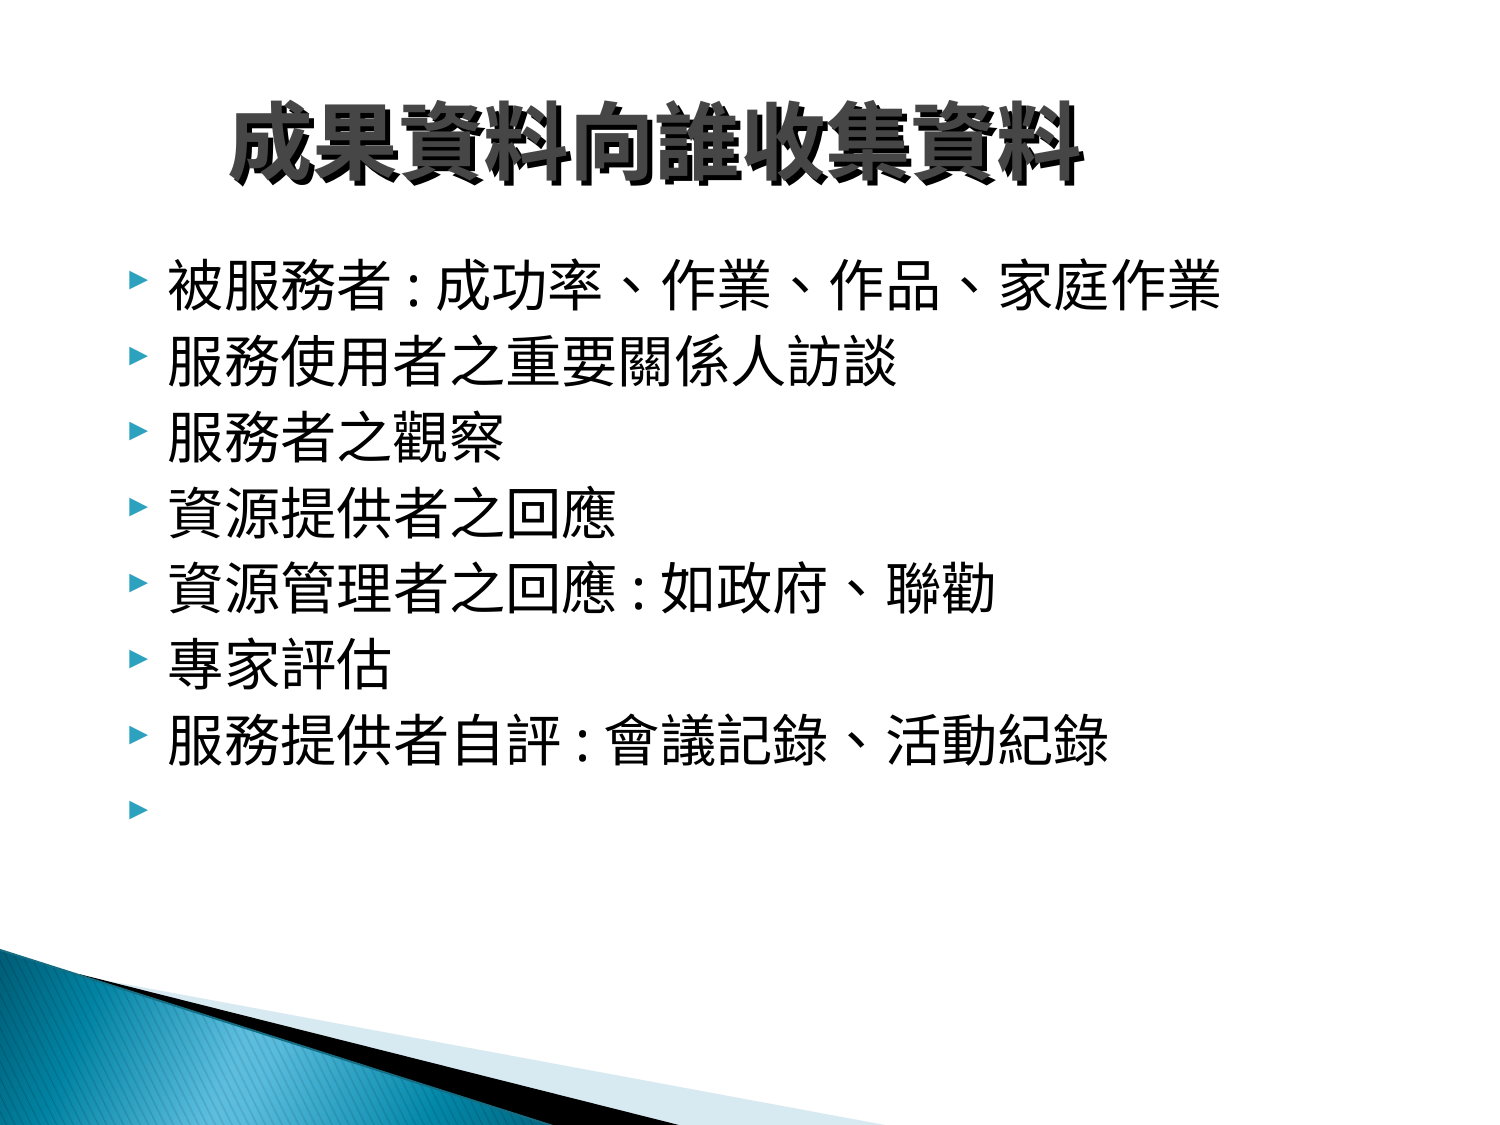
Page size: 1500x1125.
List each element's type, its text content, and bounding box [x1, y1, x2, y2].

title 成果資料向誰收集資料 [75, 45, 1426, 233]
list 被服務者:成功率、作業、作品、家庭作業 服務使用者之重要關係人訪談 服務者之觀察 資源提供者之回應 資源管理者之回應:如政府、聯勸 專家評估 服務提供者自評:會議記錄、活動紀錄 [75, 243, 1426, 986]
